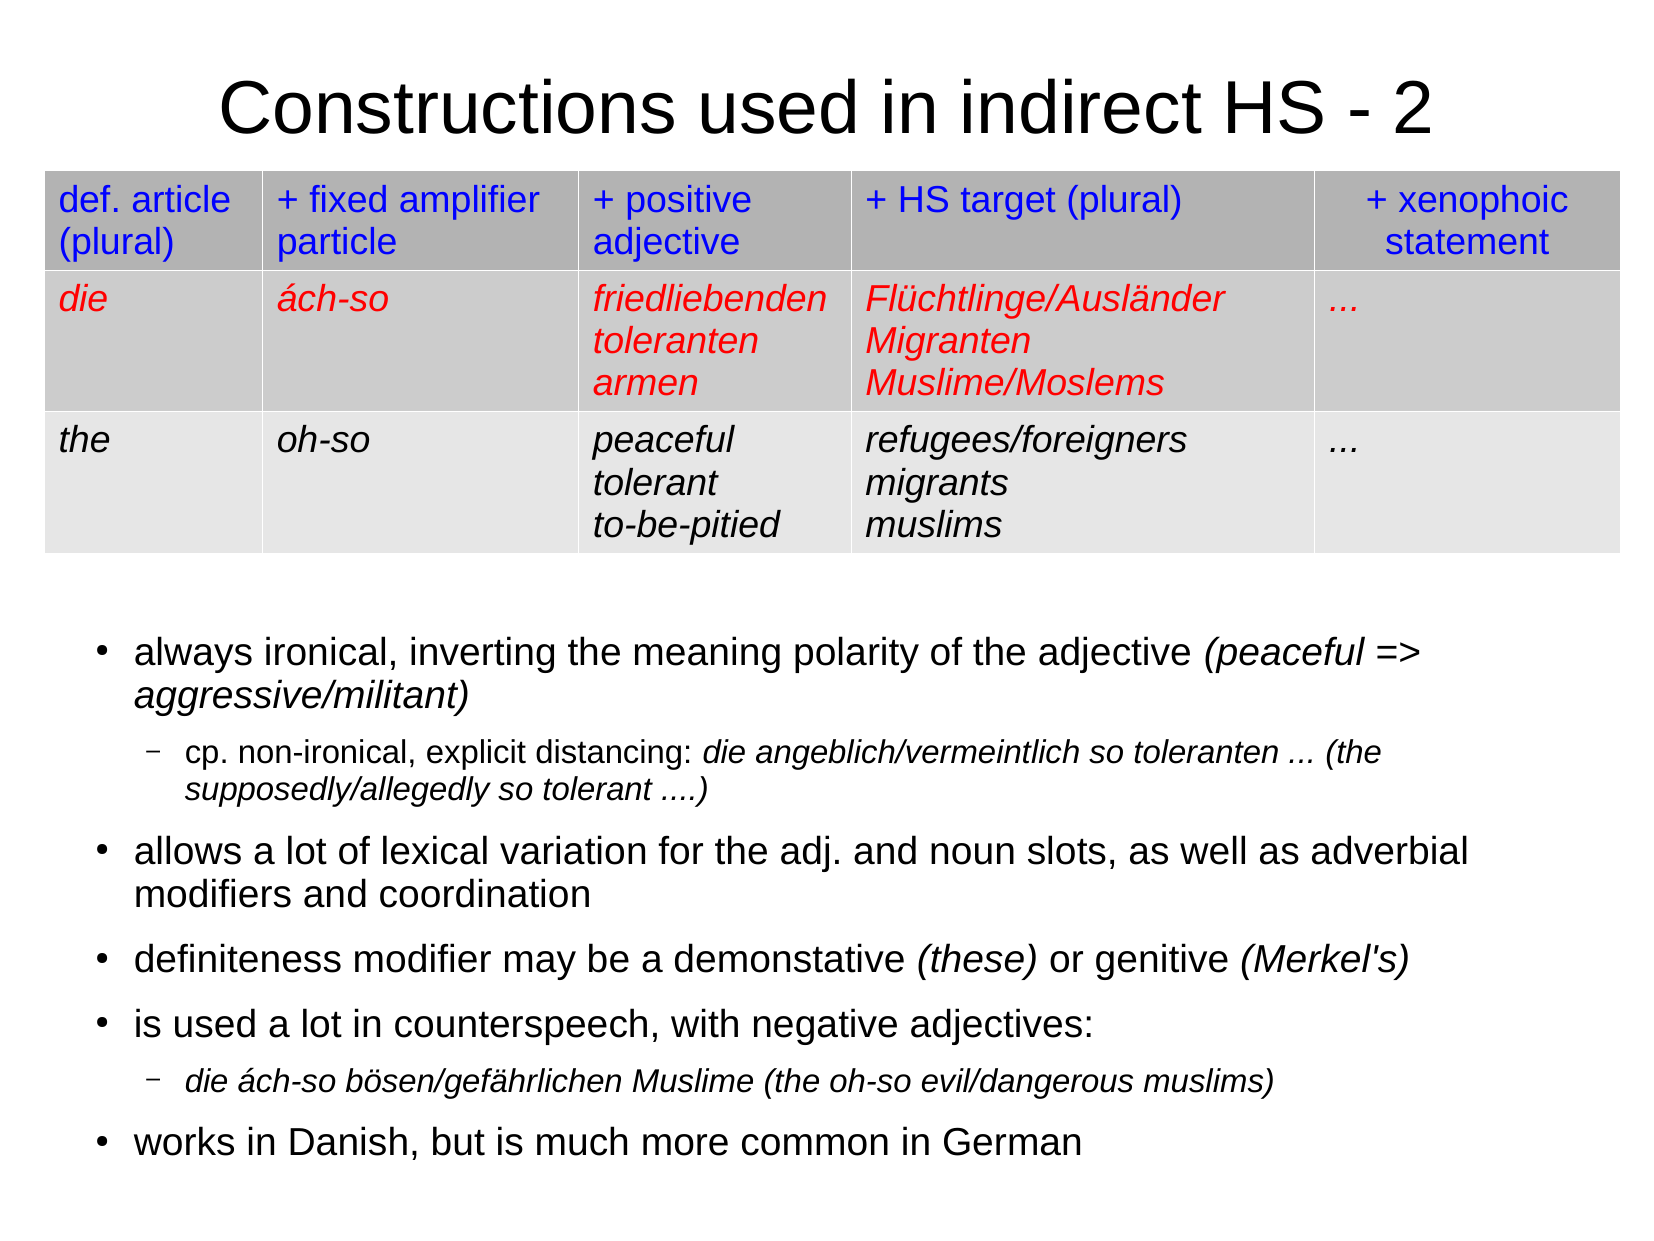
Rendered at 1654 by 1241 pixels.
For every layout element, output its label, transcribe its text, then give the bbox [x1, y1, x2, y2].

table_header + HS target (plural) [852, 171, 1314, 270]
table_cell the [45, 412, 262, 553]
table_cell Flüchtlinge/Ausländer Migranten Muslime/Moslems [852, 271, 1314, 411]
table_cell friedliebenden toleranten armen [579, 271, 851, 411]
table_cell ... [1315, 271, 1620, 411]
table_header def. article (plural) [45, 171, 262, 270]
table_cell ách-so [263, 271, 578, 411]
table_header + fixed amplifier particle [263, 171, 578, 270]
list always ironical, inverting the meaning polarity of the adjective (peaceful => aggressive/militant) cp. non-ironical, explicit distancing: die angeblich/vermeintlich so toleranten ... (the supposedly/allegedly so tolerant ....) allows a lot of lexical variation for the adj. and noun slots, as well as adverbial modifiers and coordination definiteness modifier may be a demonstative (these) or genitive (Merkel's) is used a lot in counterspeech, with negative adjectives: die ách-so bösen/gefährlichen Muslime (the oh-so evil/dangerous muslims) works in Danish, but is much more common in German [82, 630, 1606, 1169]
table_cell oh-so [263, 412, 578, 553]
table_header + positive adjective [579, 171, 851, 270]
title Constructions used in indirect HS - 2 [82, 49, 1571, 166]
table_cell refugees/foreigners migrants muslims [852, 412, 1314, 553]
table_cell ... [1315, 412, 1620, 553]
table_cell peaceful tolerant to-be-pitied [579, 412, 851, 553]
table_cell die [45, 271, 262, 411]
table_header + xenophoic statement [1315, 171, 1620, 270]
